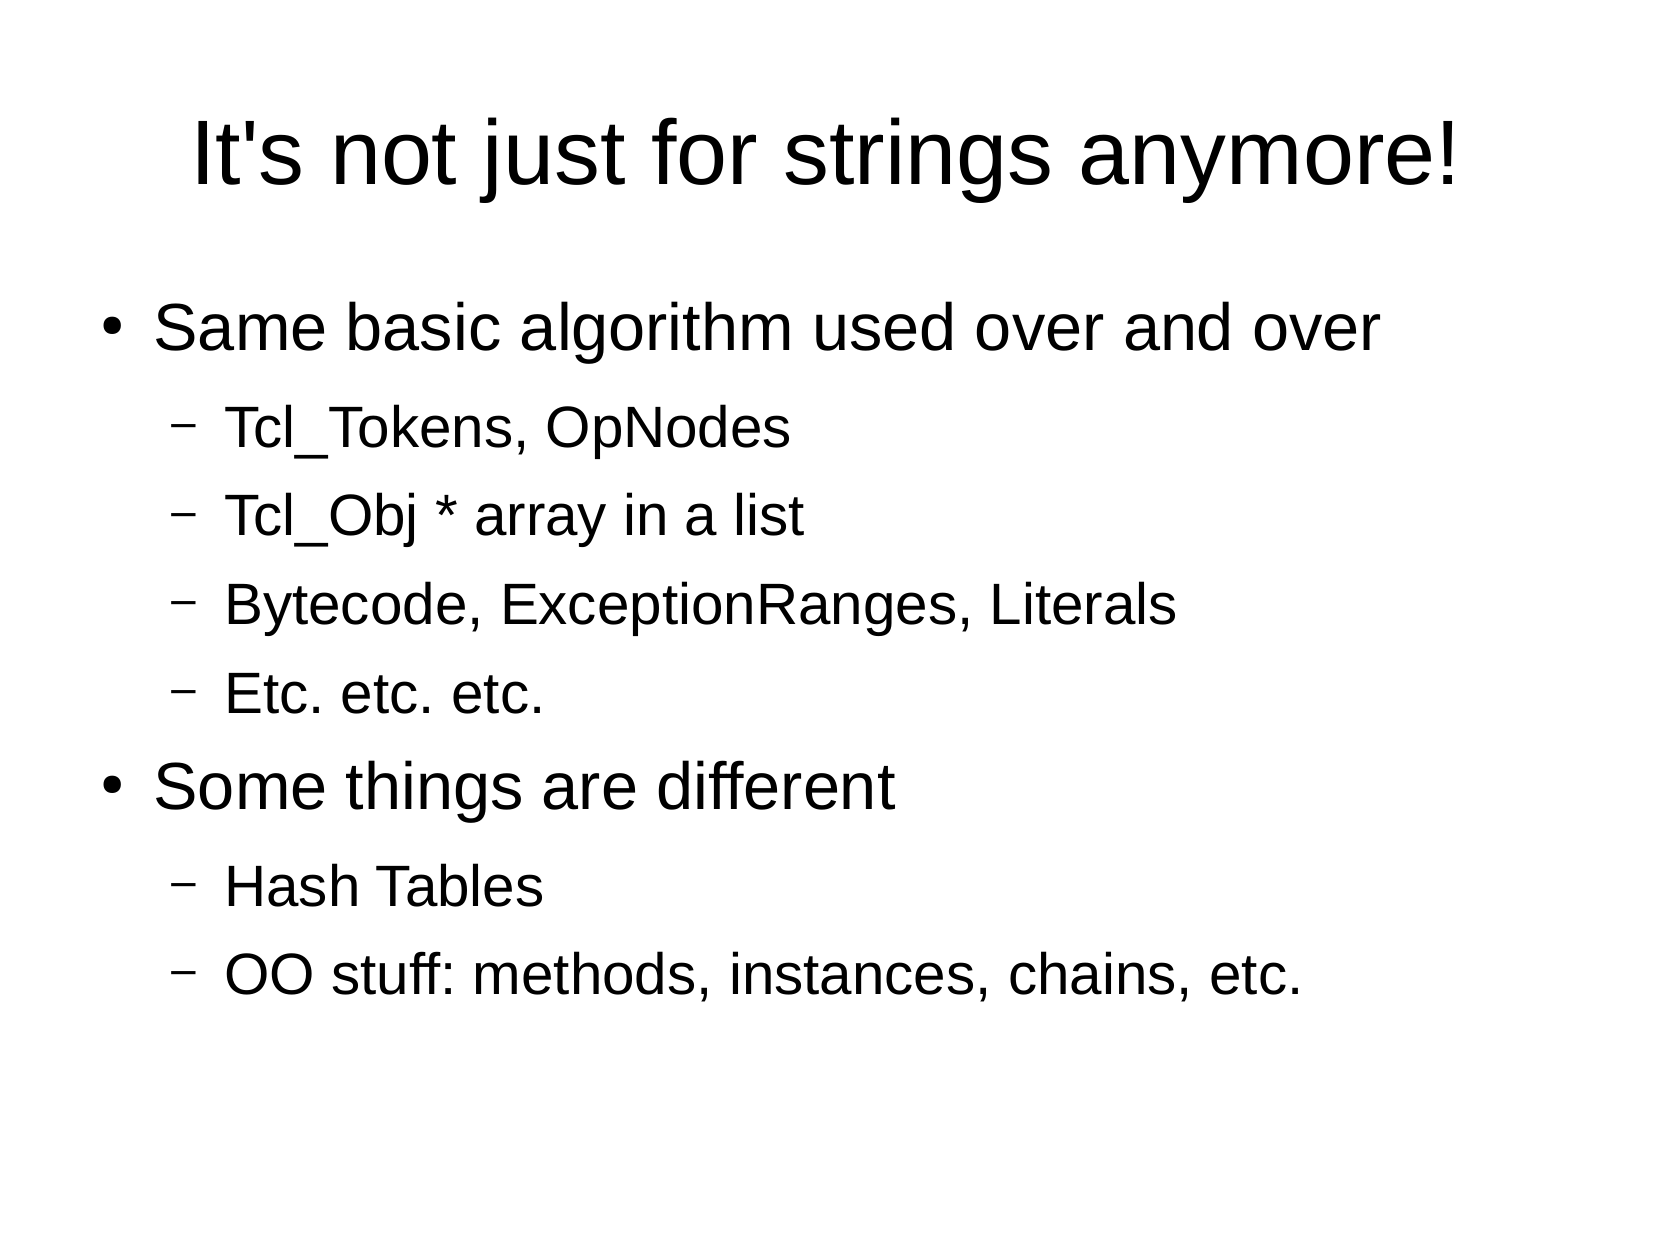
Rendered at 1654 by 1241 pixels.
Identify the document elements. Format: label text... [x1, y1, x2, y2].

title It's not just for strings anymore! [82, 49, 1571, 257]
list Same basic algorithm used over and over Tcl_Tokens, OpNodes Tcl_Obj * array in a list Bytecode, ExceptionRanges, Literals Etc. etc. etc. Some things are different Hash Tables OO stuff: methods, instances, chains, etc. [82, 290, 1571, 1010]
